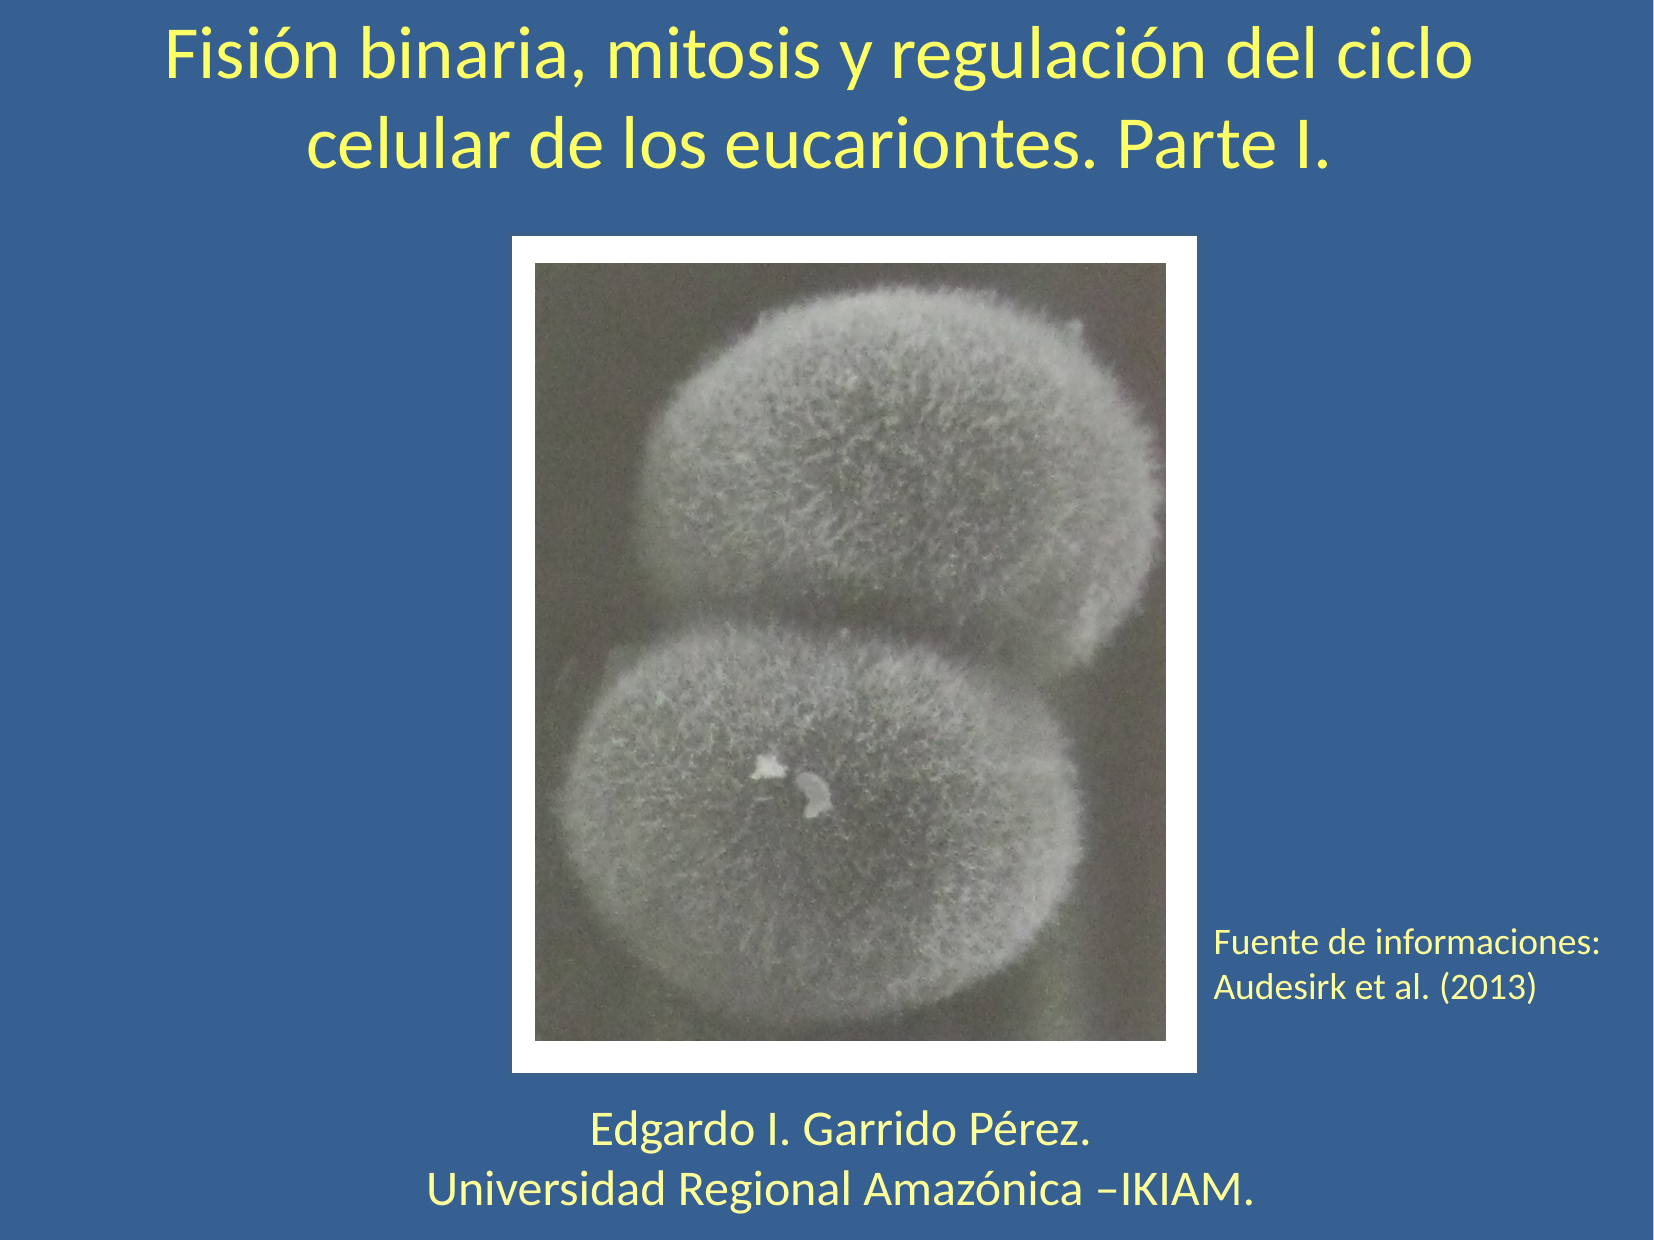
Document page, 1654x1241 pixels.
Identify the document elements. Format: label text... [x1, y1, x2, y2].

text_box Fuente de informaciones: Audesirk et al. (2013) [1198, 909, 1654, 1015]
picture [535, 263, 1166, 1041]
text_box Edgardo I. Garrido Pérez. Universidad Regional Amazónica –IKIAM. [411, 1088, 1271, 1224]
text_box [509, 234, 1199, 1075]
title Fisión binaria, mitosis y regulación del ciclo celular de los eucariontes. Parte I. [41, 0, 1599, 262]
